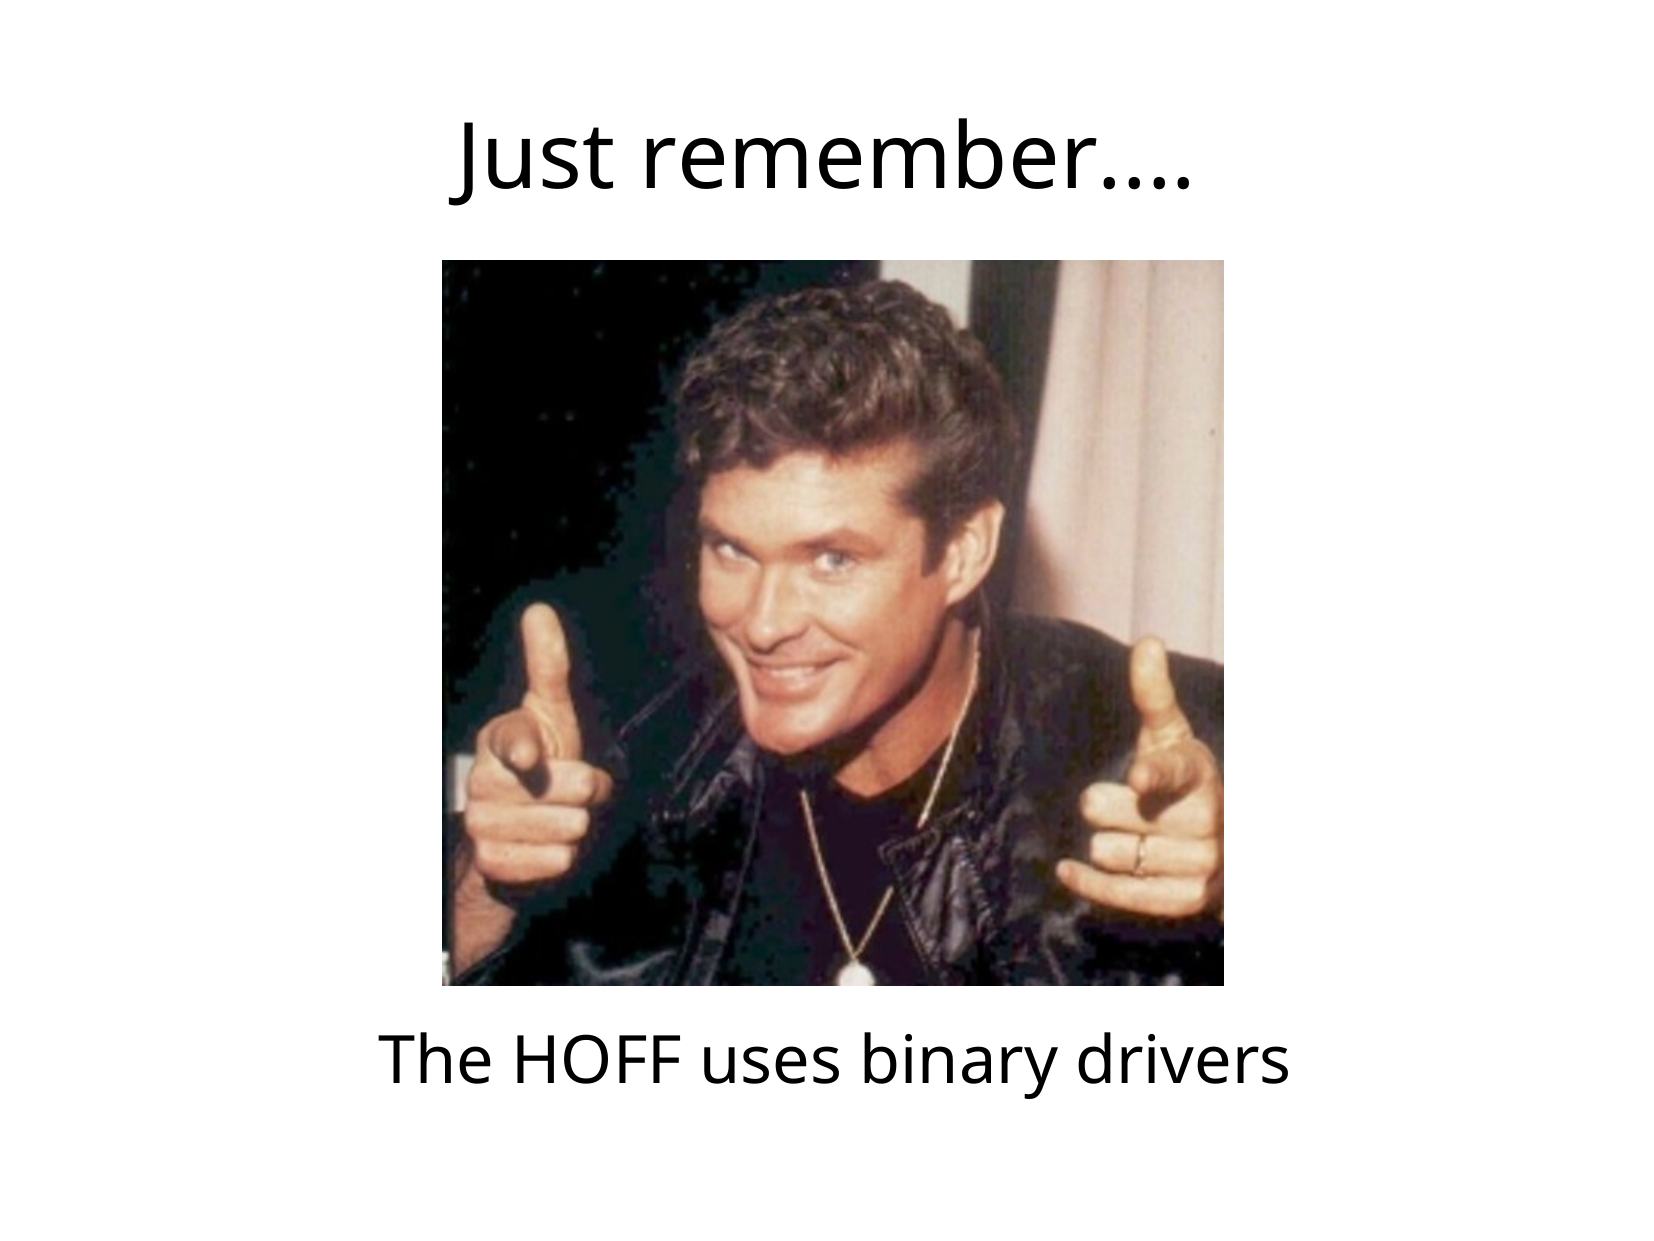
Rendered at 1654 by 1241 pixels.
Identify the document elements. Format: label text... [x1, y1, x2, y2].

picture [442, 260, 1224, 986]
title Just remember.... [82, 49, 1571, 257]
list The HOFF uses binary drivers [82, 1012, 1571, 1094]
